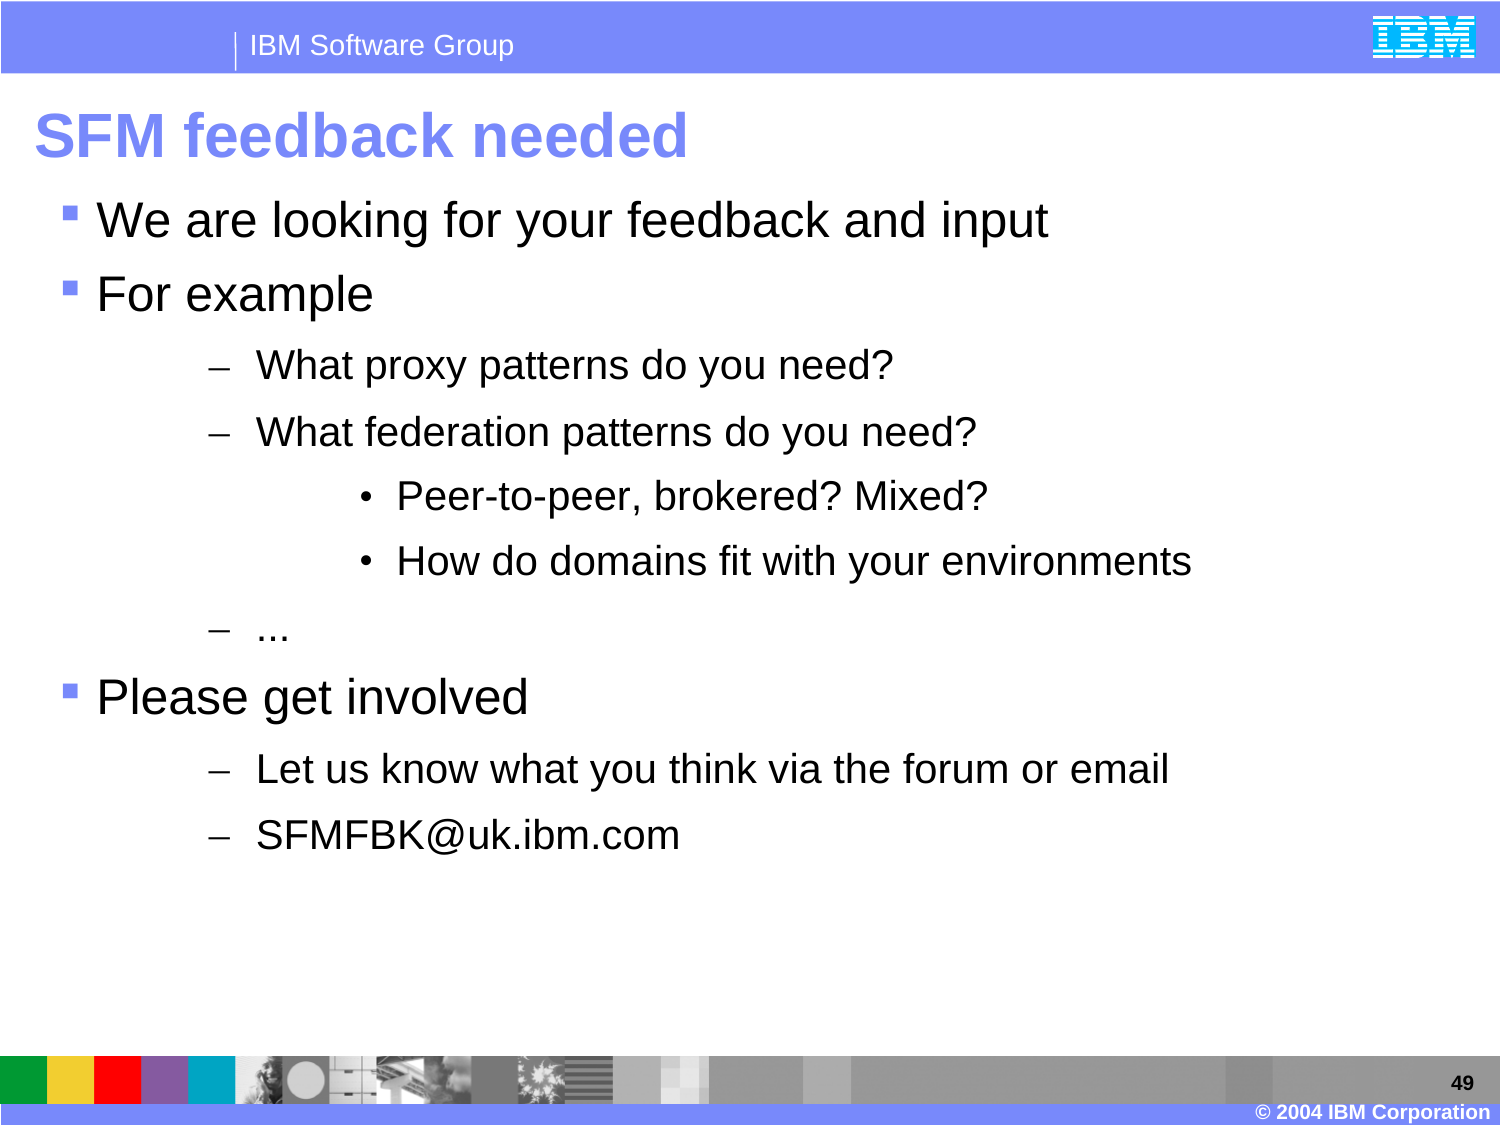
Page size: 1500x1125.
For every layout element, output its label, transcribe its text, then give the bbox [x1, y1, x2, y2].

picture [0, 1056, 1500, 1104]
list We are looking for your feedback and input For example What proxy patterns do you need? What federation patterns do you need? Peer-to-peer, brokered? Mixed? How do domains fit with your environments ... Please get involved Let us know what you think via the forum or email SFMFBK@uk.ibm.com [44, 191, 1440, 975]
title SFM feedback needed [19, 97, 1483, 181]
